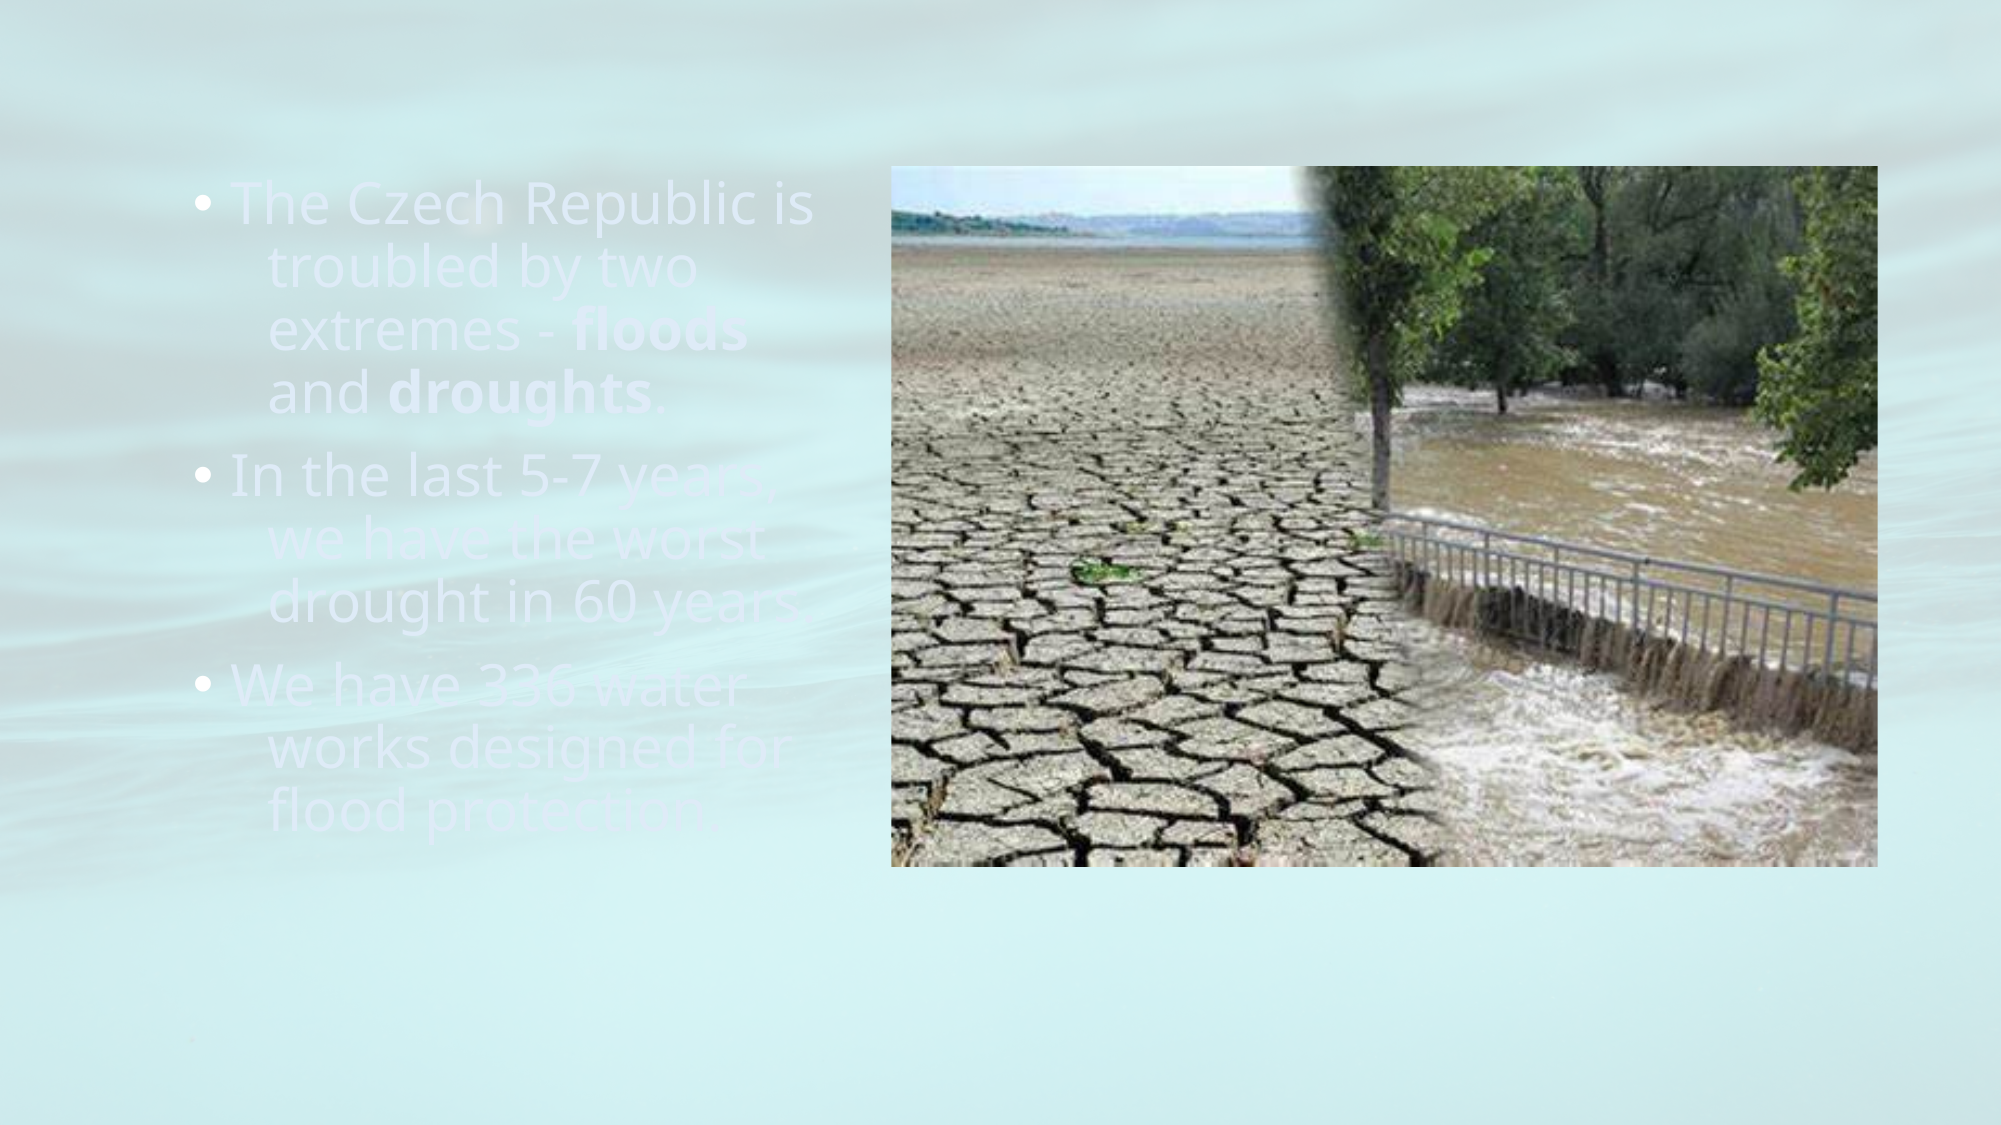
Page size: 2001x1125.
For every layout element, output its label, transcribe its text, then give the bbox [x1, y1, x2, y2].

list The Czech Republic is troubled by two extremes - floods and droughts. In the last 5-7 years, we have the worst drought in 60 years. We have 336 water works designed for flood protection. [177, 166, 849, 905]
picture [0, 0, 2000, 1125]
